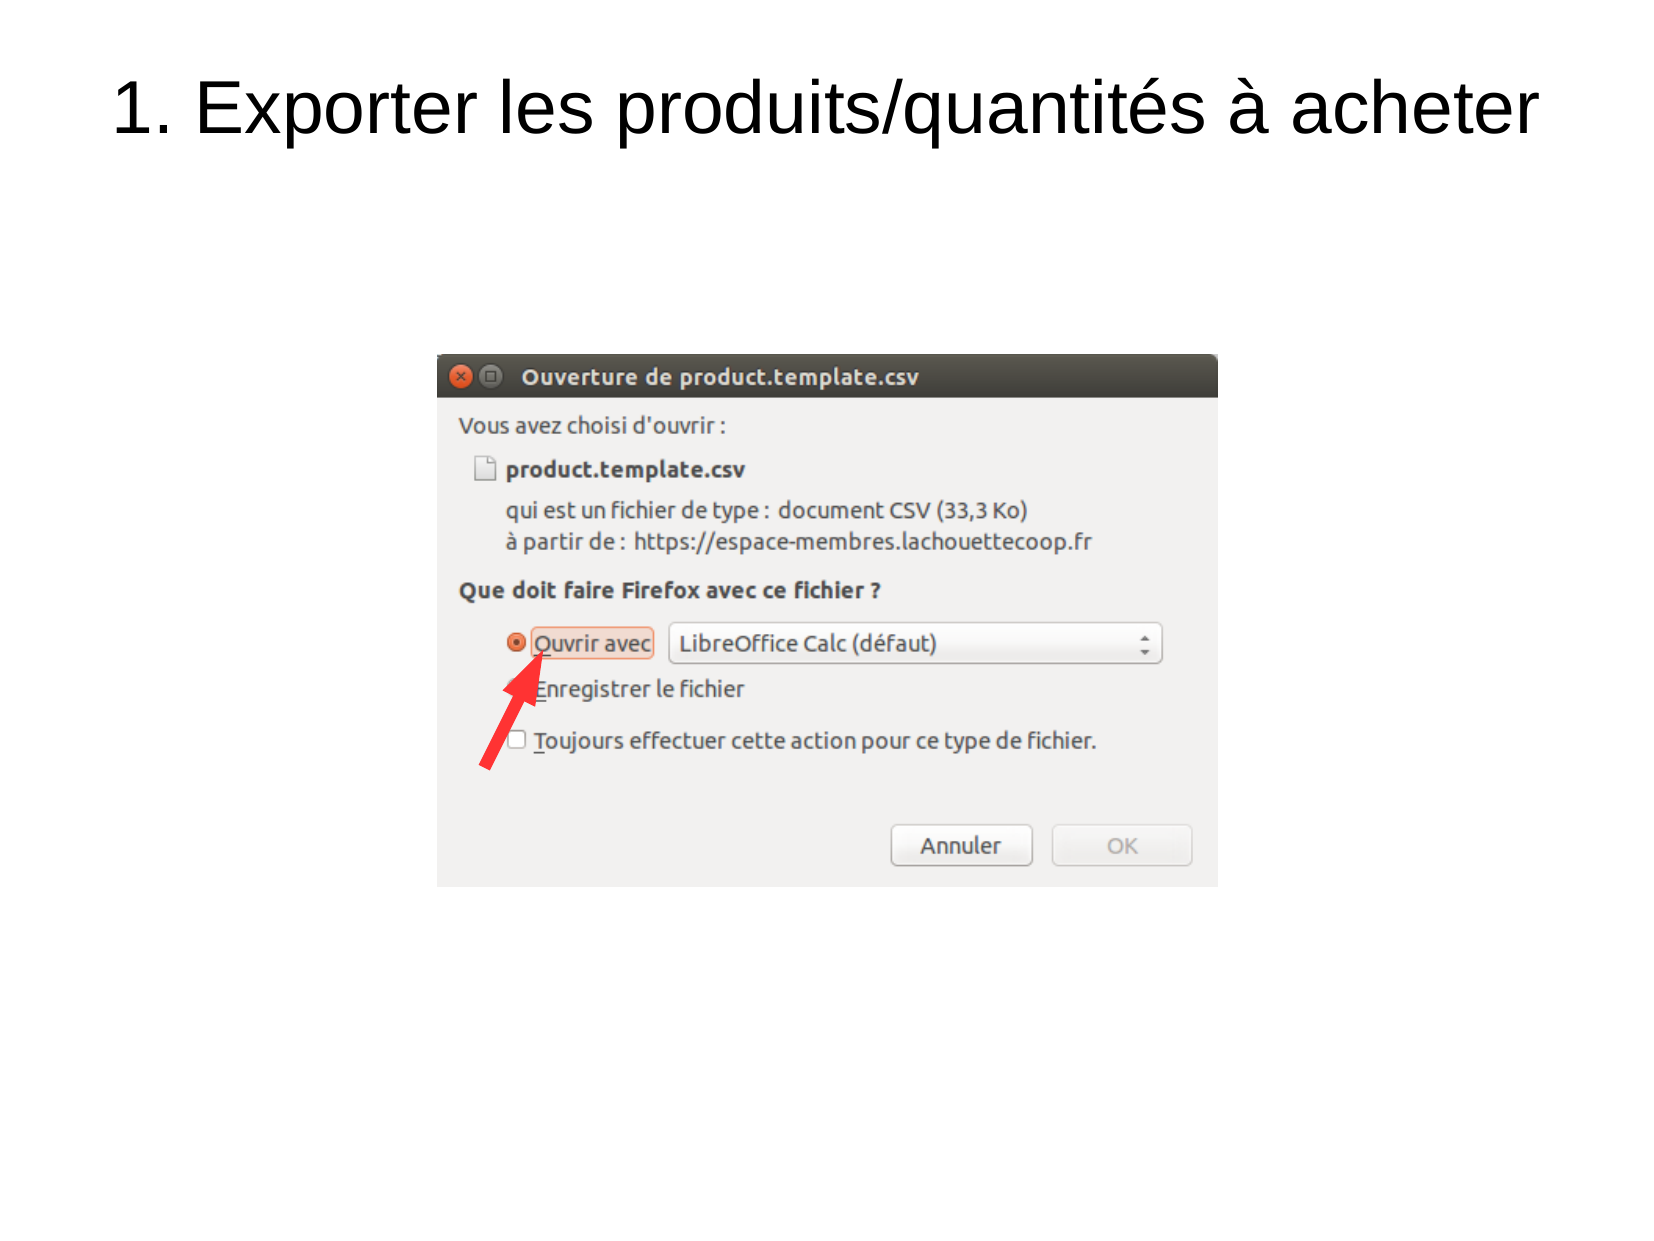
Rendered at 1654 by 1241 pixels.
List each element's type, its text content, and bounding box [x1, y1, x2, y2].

title 1. Exporter les produits/quantités à acheter [82, 49, 1571, 166]
picture [437, 354, 1218, 887]
